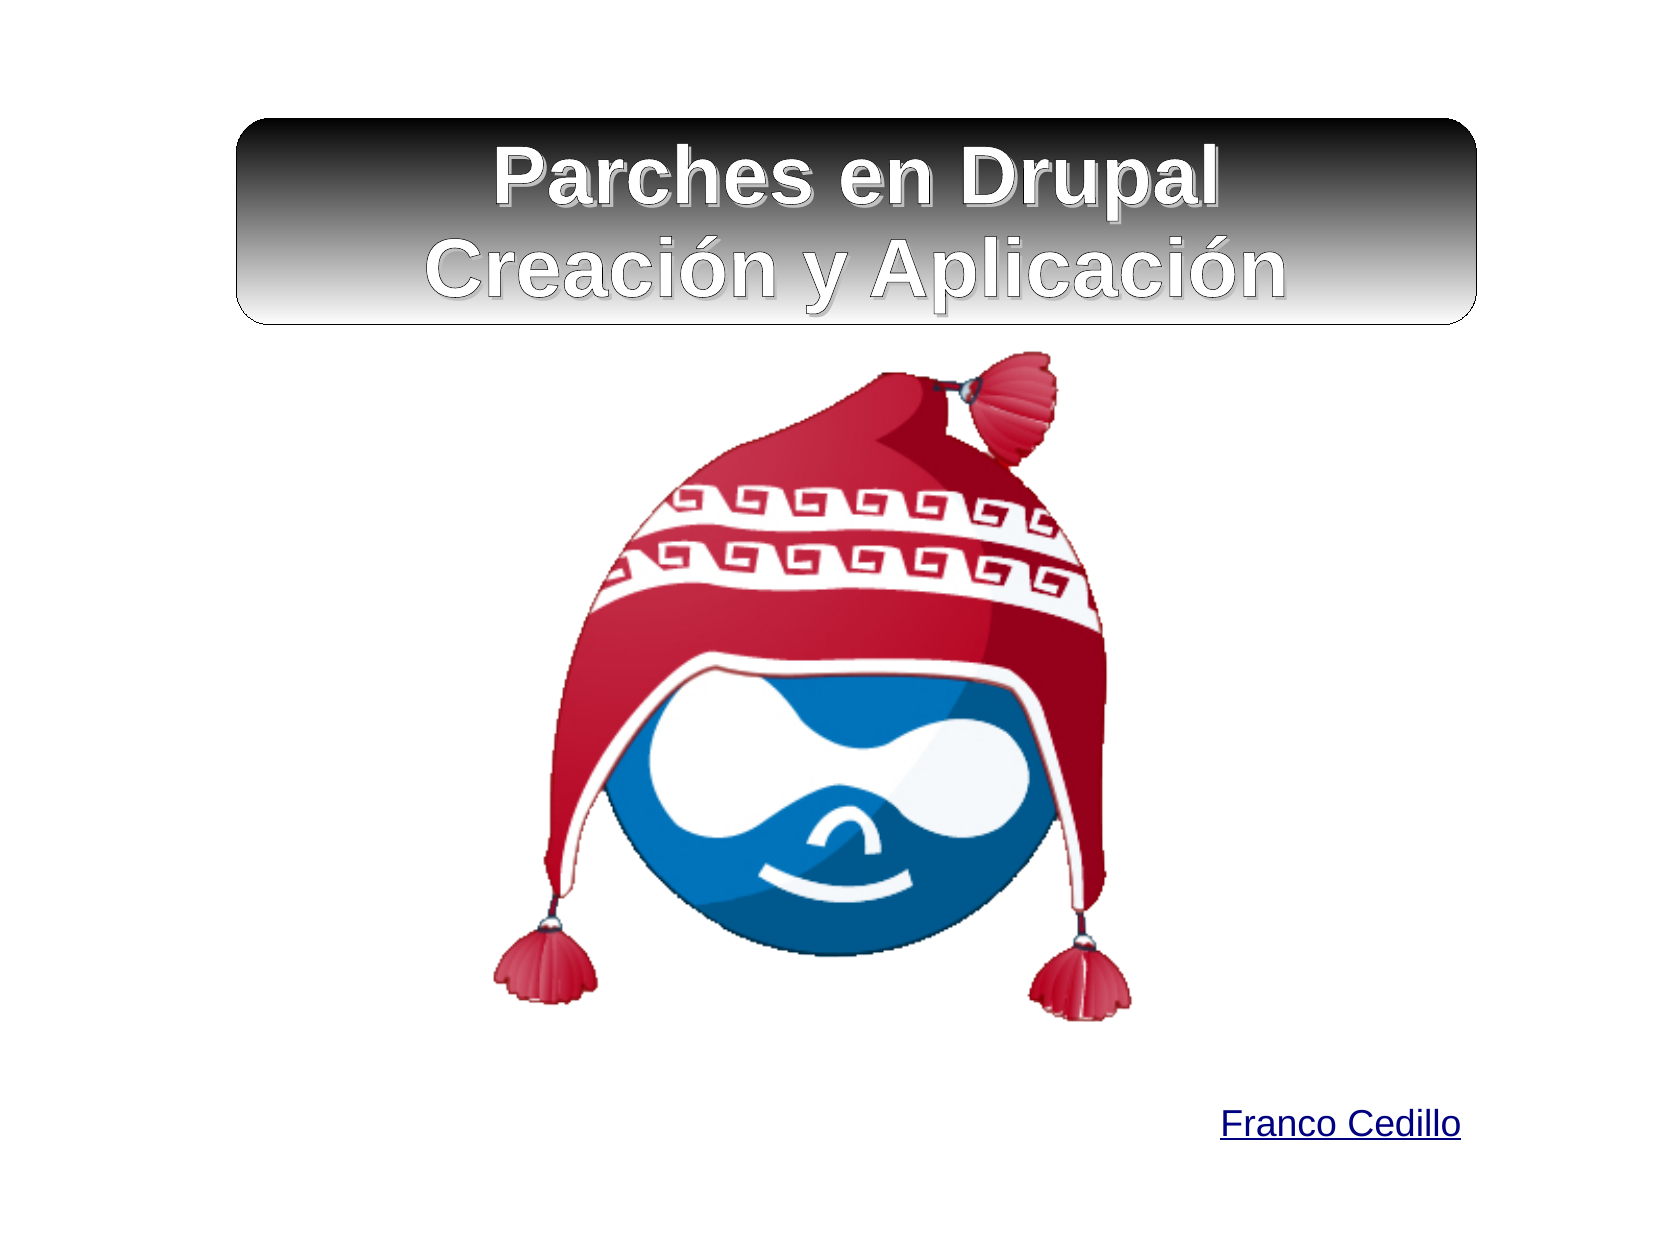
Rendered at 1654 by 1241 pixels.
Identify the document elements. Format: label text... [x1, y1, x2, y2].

text_box Franco Cedillo [1205, 1094, 1477, 1152]
text_box Parches en Drupal Creación y Aplicación [236, 118, 1477, 325]
picture [415, 325, 1249, 1120]
